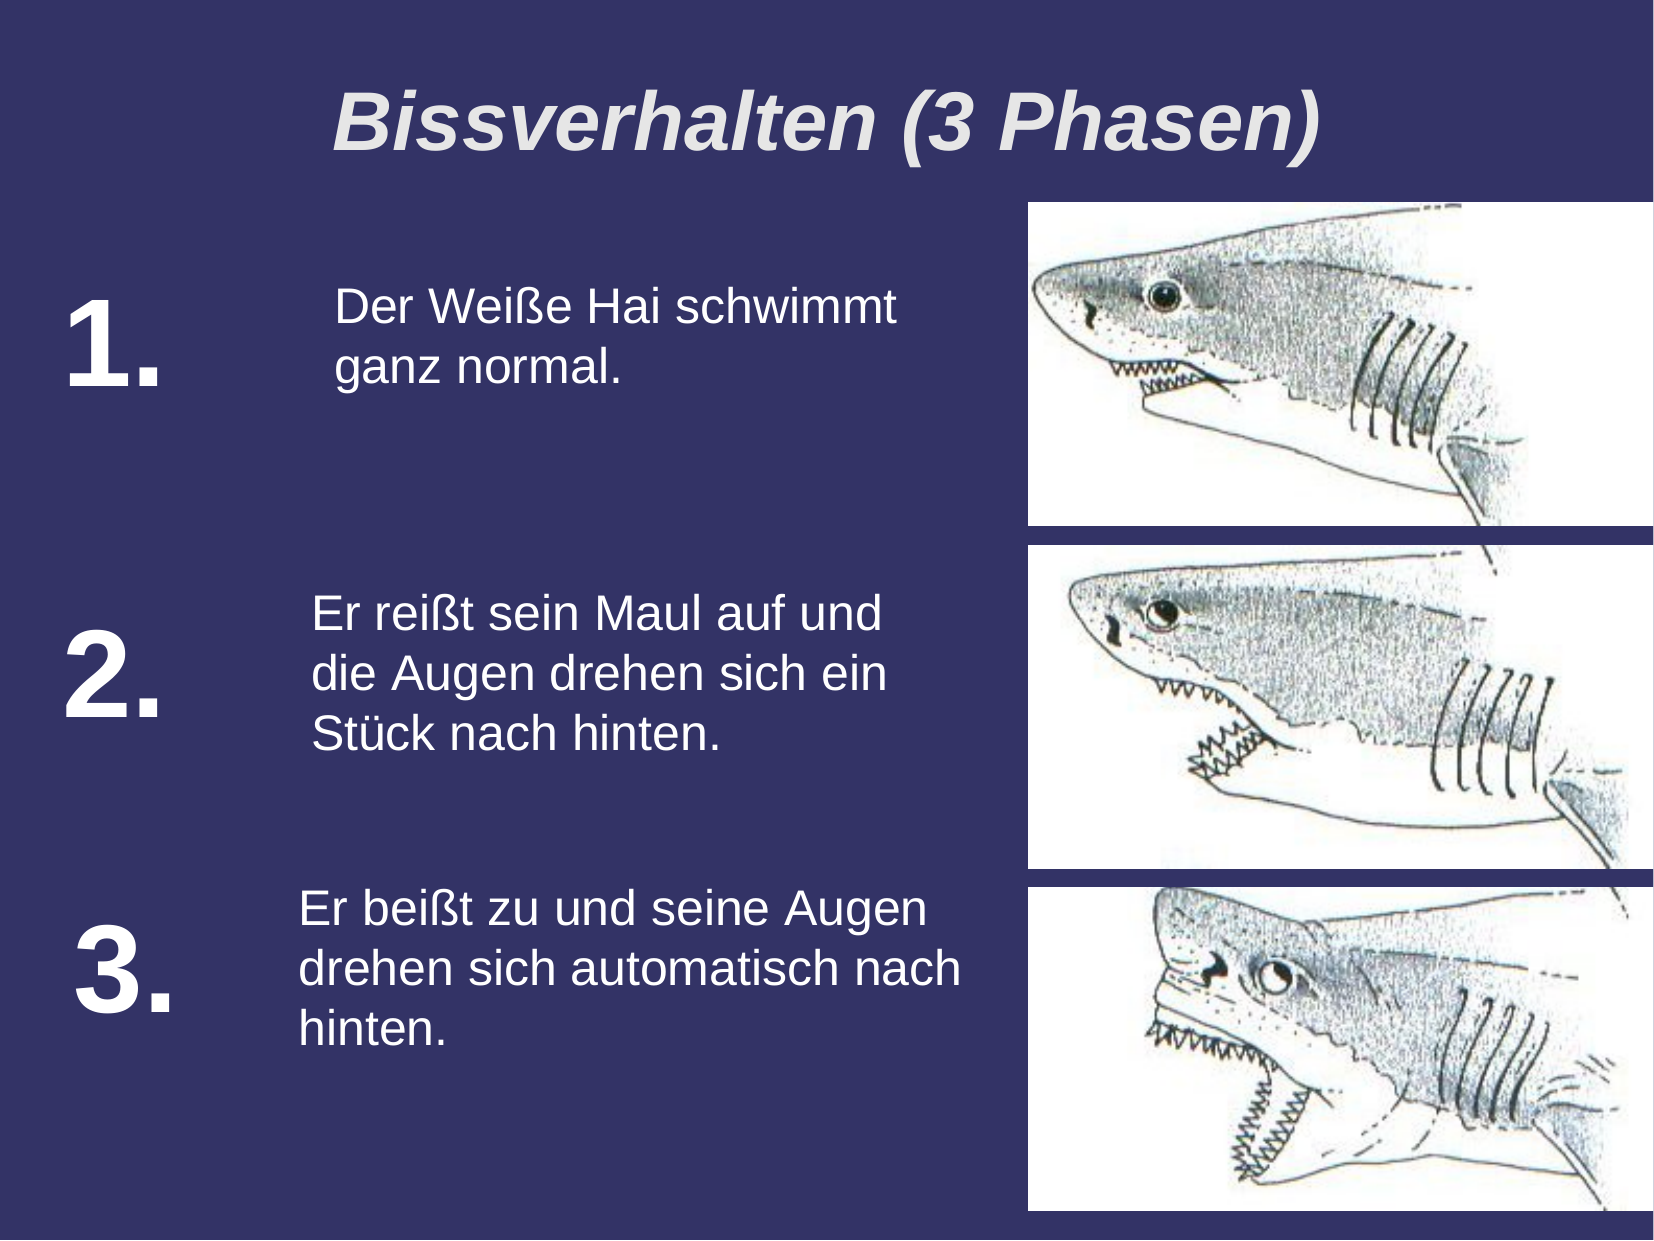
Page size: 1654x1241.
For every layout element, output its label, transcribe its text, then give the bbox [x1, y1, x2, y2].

picture [1028, 202, 1654, 526]
picture [1028, 545, 1654, 869]
text_box 3. [59, 879, 194, 1046]
title Bissverhalten (3 Phasen) [121, 19, 1534, 227]
text_box 1. [47, 253, 182, 420]
picture [1028, 887, 1654, 1211]
text_box Er reißt sein Maul auf und die Augen drehen sich ein Stück nach hinten. [296, 572, 904, 769]
text_box 2. [47, 584, 182, 751]
text_box Er beißt zu und seine Augen drehen sich automatisch nach hinten. [283, 868, 978, 1064]
text_box Der Weiße Hai schwimmt ganz normal. [319, 265, 927, 402]
